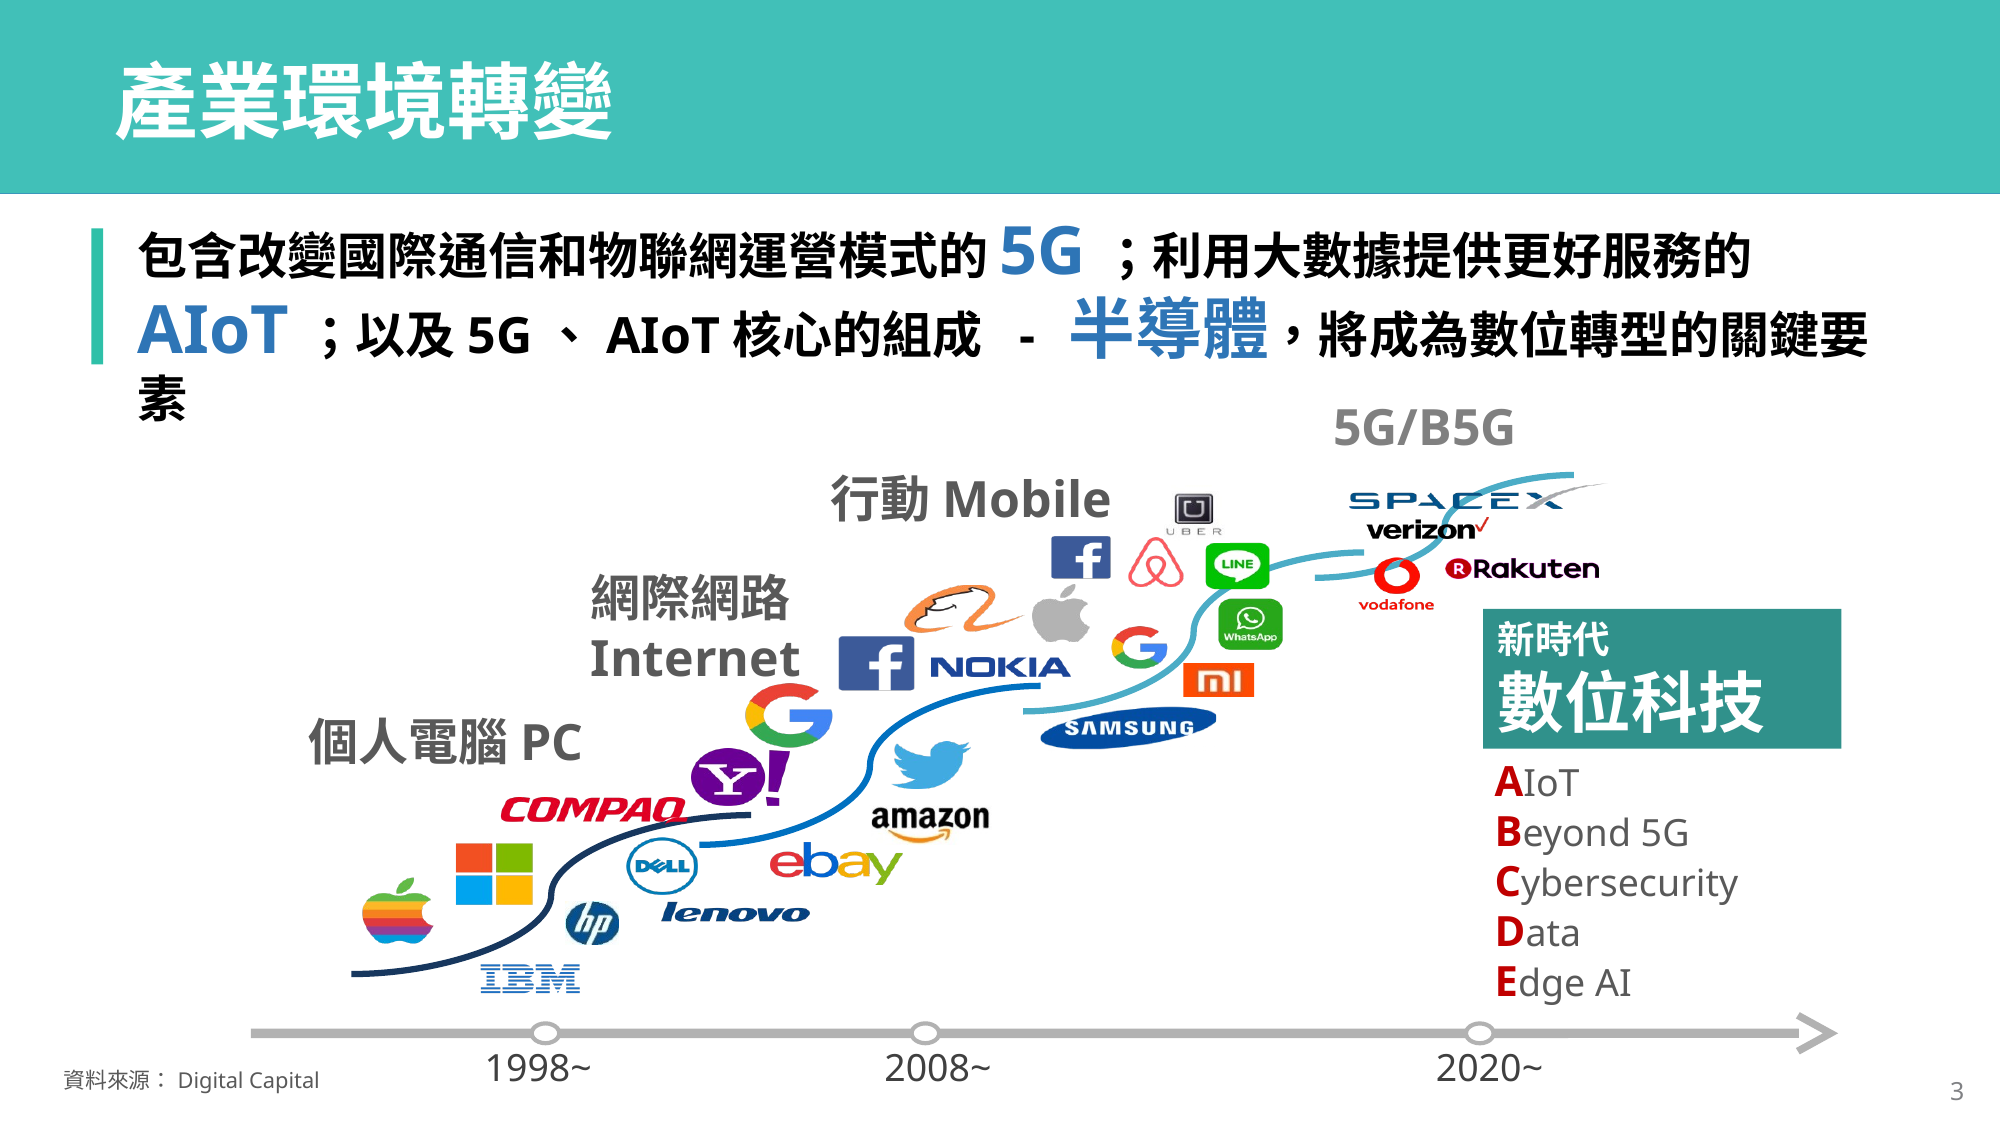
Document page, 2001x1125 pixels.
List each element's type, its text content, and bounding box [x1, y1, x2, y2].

picture [626, 872, 652, 895]
picture [1108, 624, 1171, 670]
slide_number <編號> [1718, 1067, 1980, 1114]
text_box AIoT Beyond 5G Cybersecurity Data Edge AI [1479, 747, 1900, 1013]
text_box 資料來源：Digital Capital [49, 1059, 433, 1101]
picture [565, 901, 619, 945]
picture [1050, 535, 1111, 579]
text_box [91, 228, 104, 365]
picture [891, 741, 971, 789]
text_box [1465, 1023, 1494, 1044]
text_box 個人電腦PC [293, 703, 599, 778]
picture [655, 805, 993, 957]
picture [1349, 483, 1611, 509]
text_box 1998~ [469, 1037, 607, 1097]
text_box 2008~ [869, 1037, 1007, 1097]
picture [1183, 663, 1255, 697]
picture [478, 950, 582, 1007]
picture [1128, 485, 1275, 593]
picture [330, 585, 1027, 953]
picture [1030, 583, 1091, 643]
text_box 行動Mobile [815, 459, 1128, 535]
picture [1040, 702, 1217, 753]
text_box [531, 1023, 560, 1037]
text_box 5G/B5G [1318, 435, 1533, 463]
picture [931, 657, 1071, 677]
text_box 包含改變國際通信和物聯網運營模式的5G；利用大數據提供更好服務的AIoT；以及5G、AIoT核心的組成 - 半導體，將成為數位轉型的關鍵要素 [123, 200, 1930, 435]
text_box 2020~ [1420, 1037, 1559, 1097]
text_box 網際網路 Internet [576, 559, 816, 695]
text_box [911, 1023, 940, 1037]
picture [1337, 517, 1599, 610]
picture [631, 841, 693, 891]
text_box 新時代 數位科技 [1483, 608, 1842, 747]
picture [1216, 597, 1284, 651]
title 產業環境轉變 [99, 25, 1900, 175]
